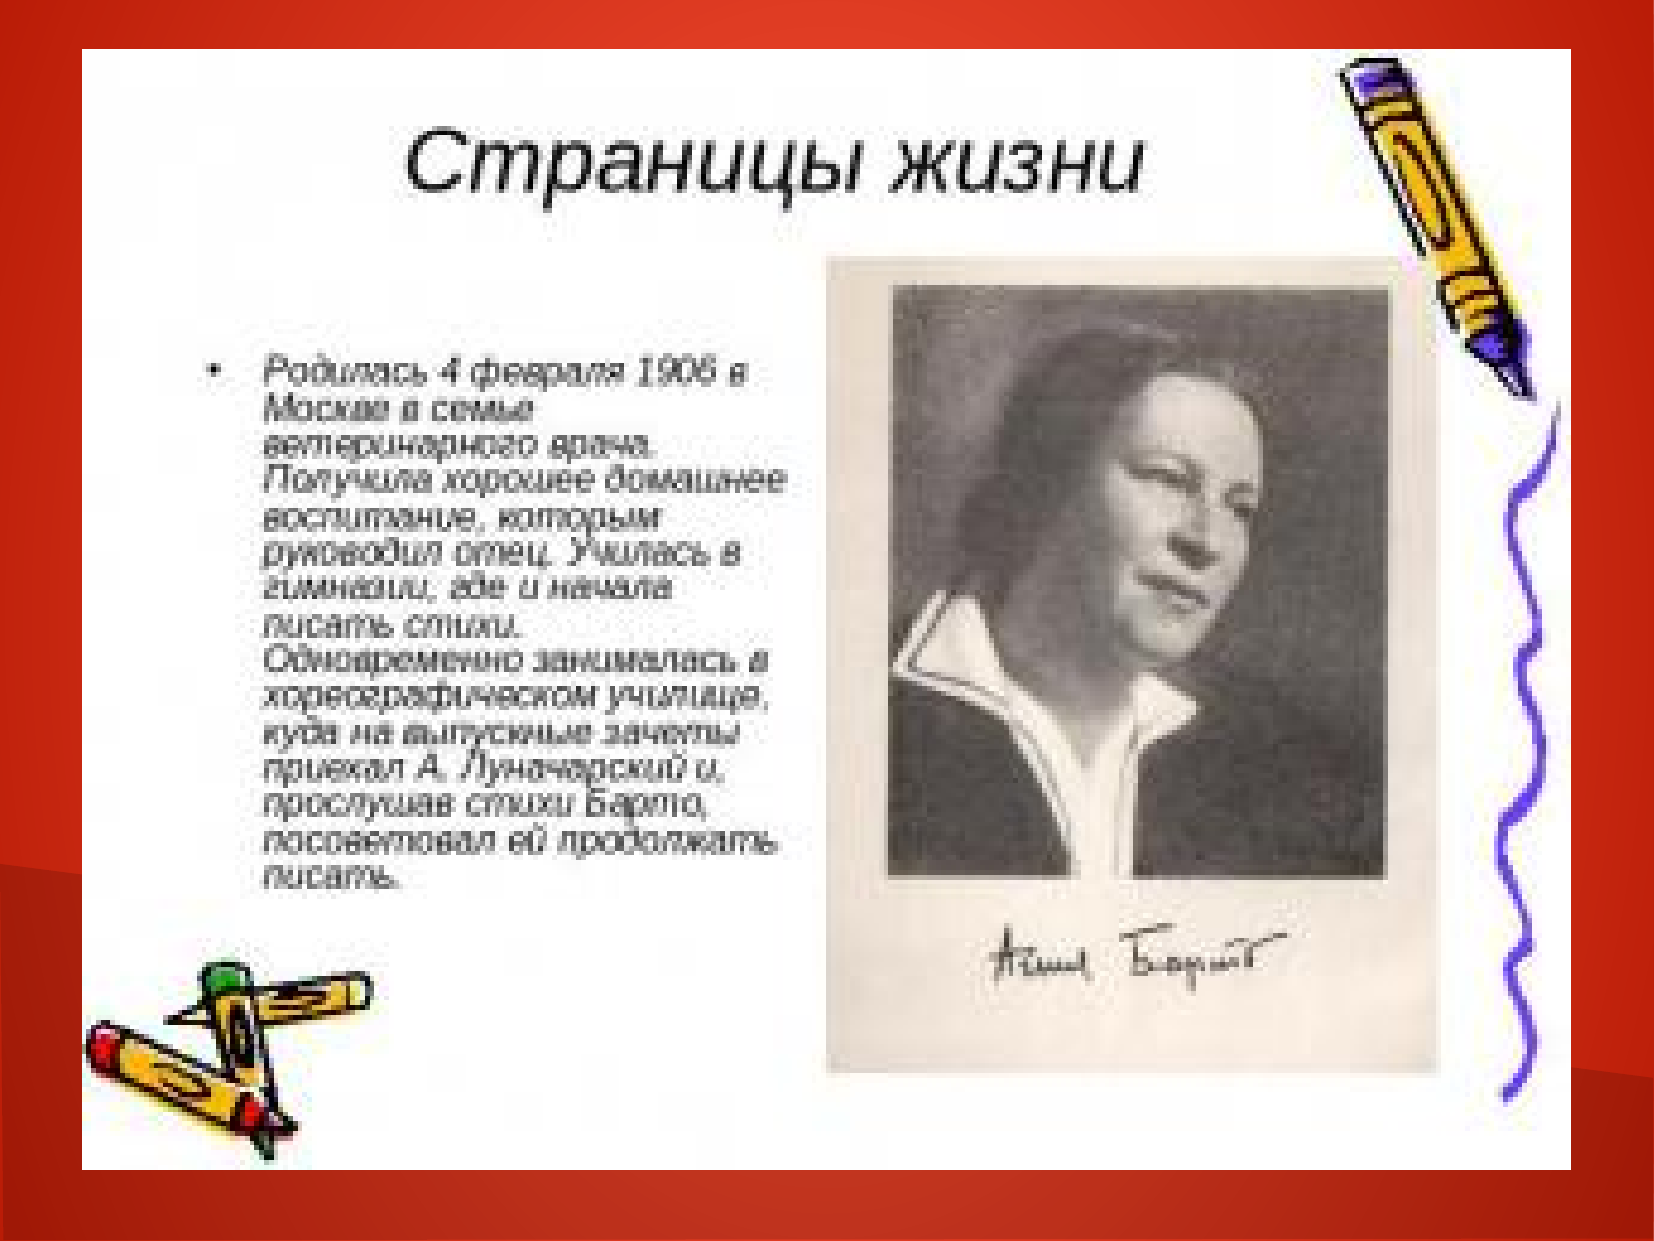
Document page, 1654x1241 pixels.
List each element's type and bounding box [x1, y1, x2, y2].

picture [82, 49, 1571, 1170]
